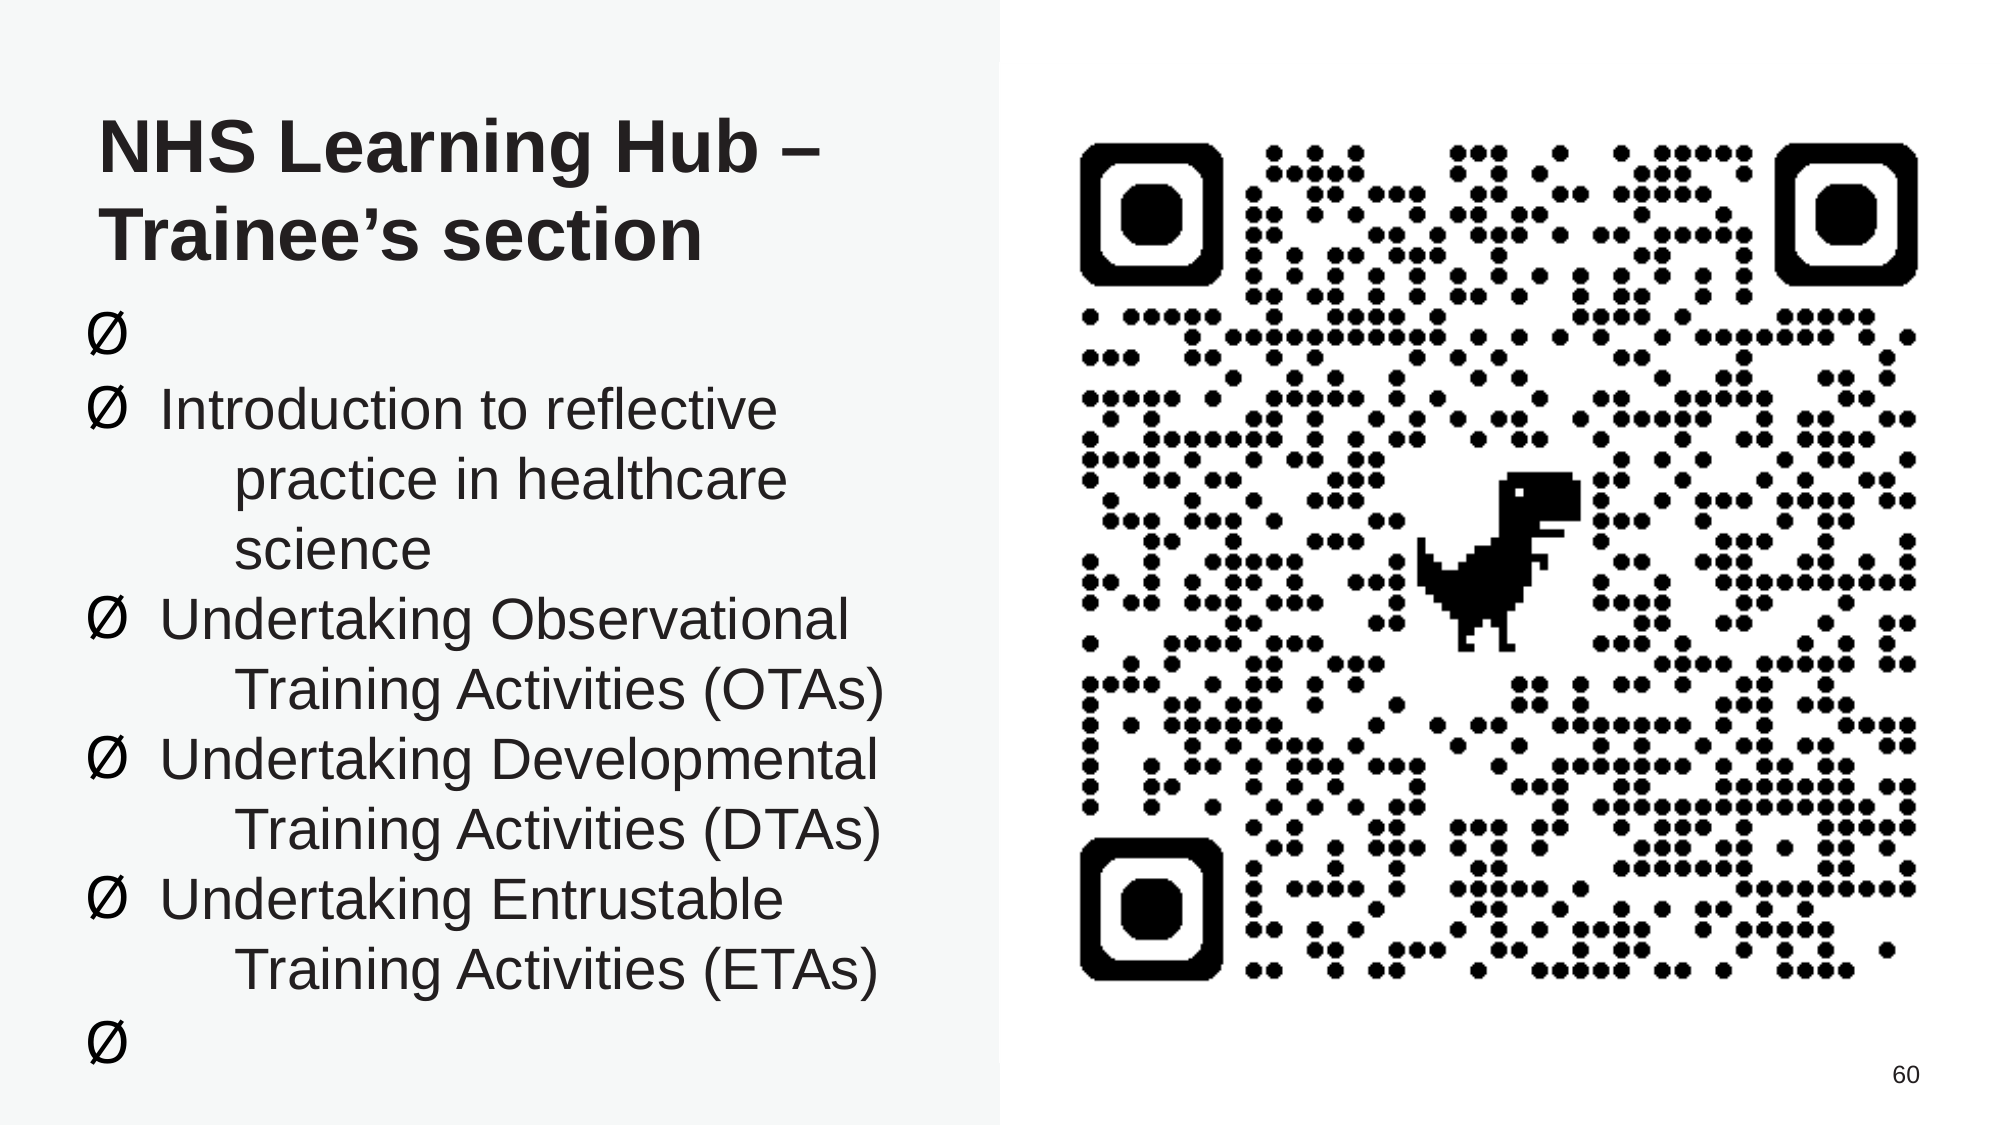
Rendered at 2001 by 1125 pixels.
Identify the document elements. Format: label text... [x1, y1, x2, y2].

text_box Introduction to reflective practice in healthcare science Undertaking Observational Training Activities (OTAs) Undertaking Developmental Training Activities (DTAs) Undertaking Entrustable Training Activities (ETAs) [69, 284, 1000, 1007]
title NHS Learning Hub – Trainee’s section [83, 92, 890, 247]
picture [999, 62, 2000, 1063]
